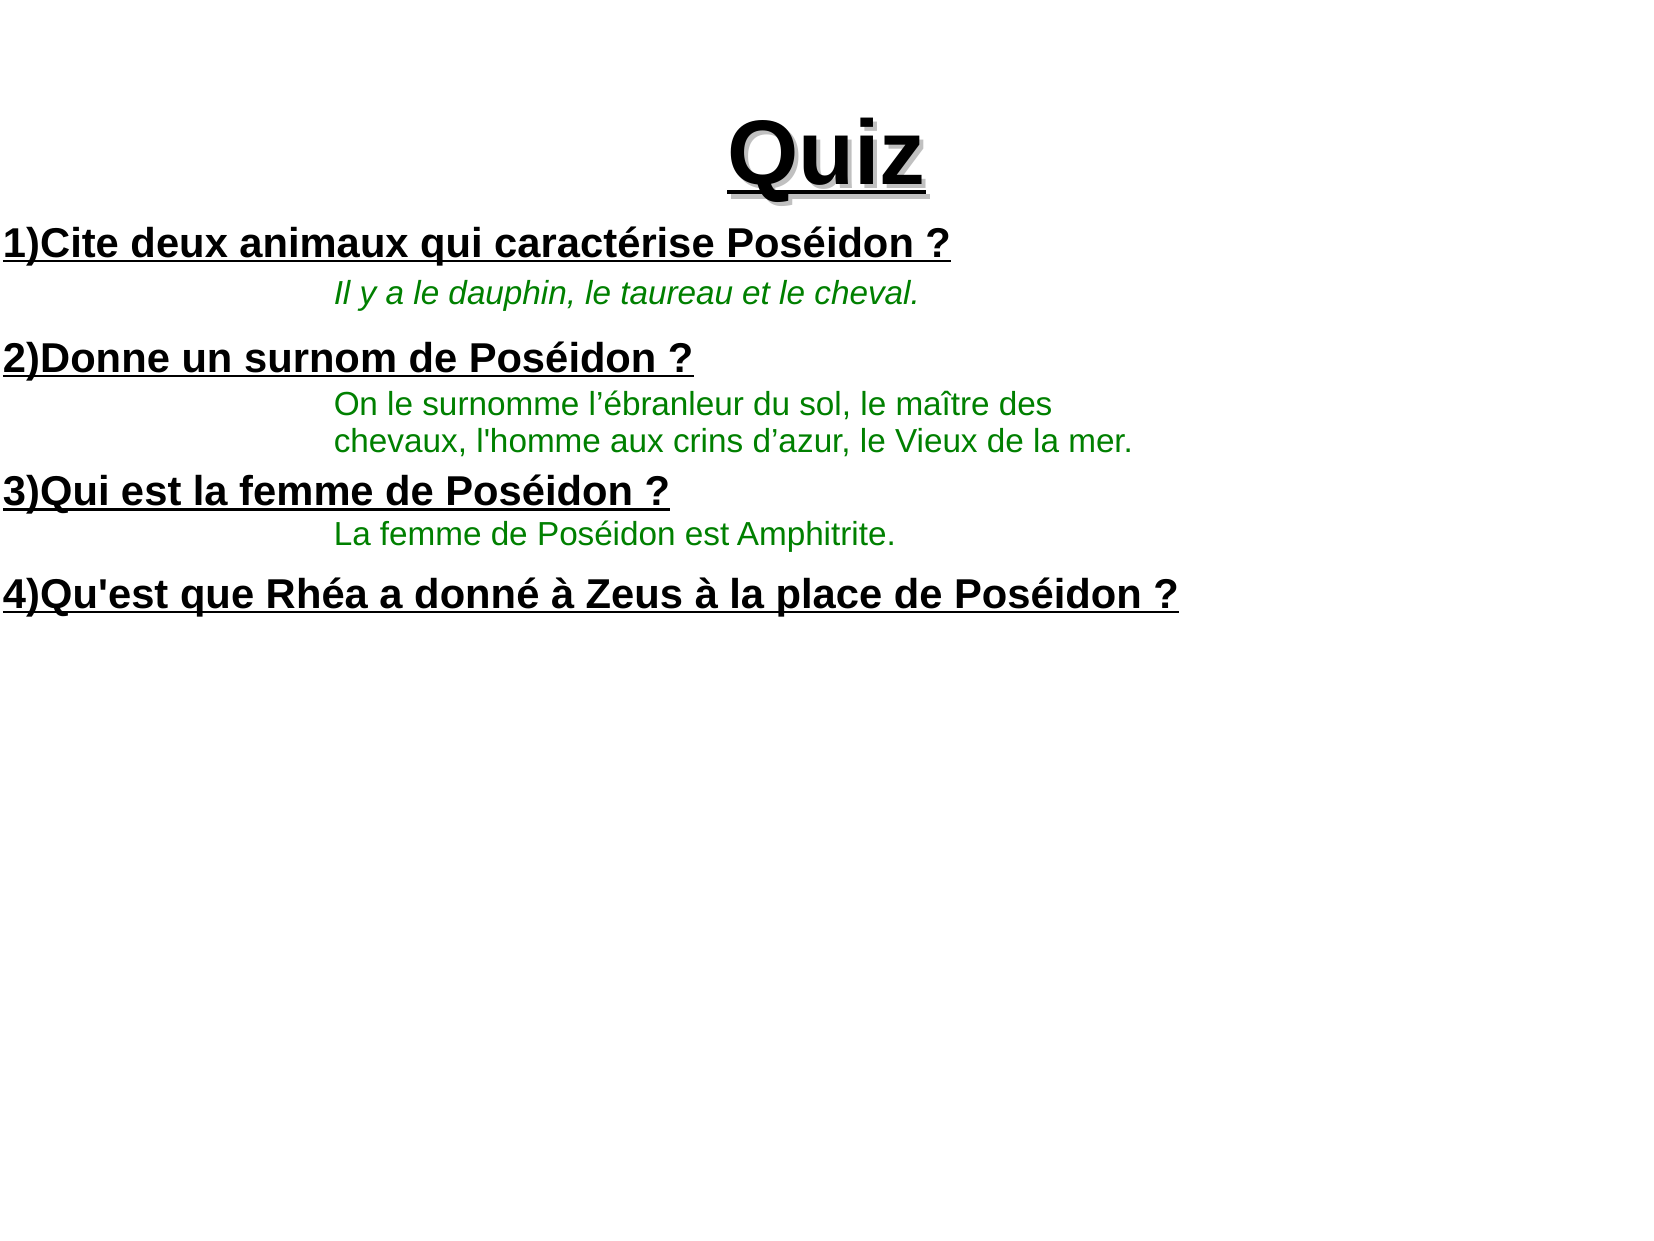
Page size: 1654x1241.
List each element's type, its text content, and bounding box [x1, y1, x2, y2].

title Quiz [82, 49, 1571, 257]
text_box On le surnomme l’ébranleur du sol, le maître des chevaux, l'homme aux crins d’azur, le Vieux de la mer. [318, 377, 1536, 468]
text_box 2)Donne un surnom de Poséidon ? [0, 327, 804, 390]
text_box 1)Cite deux animaux qui caractérise Poséidon ? [0, 212, 1560, 275]
text_box Il y a le dauphin, le taureau et le cheval. [318, 266, 1654, 319]
text_box La femme de Poséidon est Amphitrite. [318, 507, 1371, 560]
text_box 3)Qui est la femme de Poséidon ? [0, 460, 1382, 523]
text_box 4)Qu'est que Rhéa a donné à Zeus à la place de Poséidon ? [0, 563, 1441, 626]
